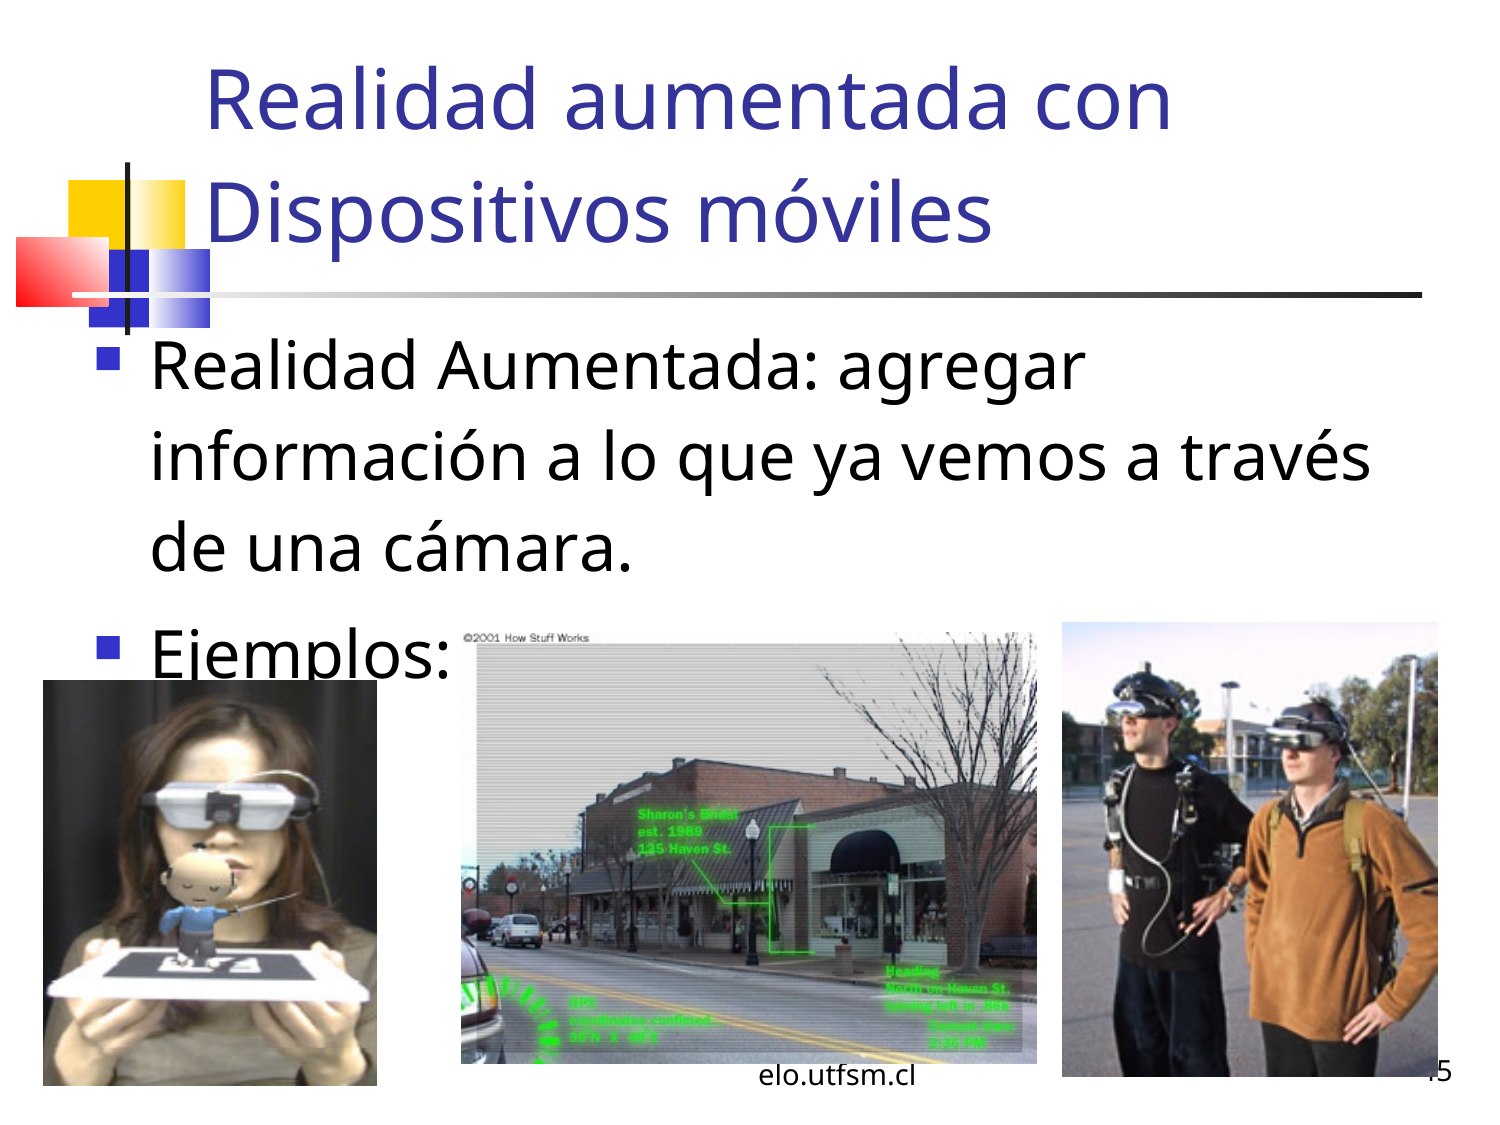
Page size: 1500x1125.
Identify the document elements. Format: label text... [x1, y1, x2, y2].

picture [43, 680, 377, 1086]
picture [461, 632, 1037, 1065]
picture [1062, 622, 1438, 1077]
list Realidad Aumentada: agregar información a lo que ya vemos a través de una cámara. Ejemplos: [78, 310, 1461, 986]
text_box <number> [1155, 1024, 1468, 1100]
title Realidad aumentada con Dispositivos móviles [188, 35, 1269, 276]
text_box elo.utfsm.cl [599, 1024, 1075, 1100]
